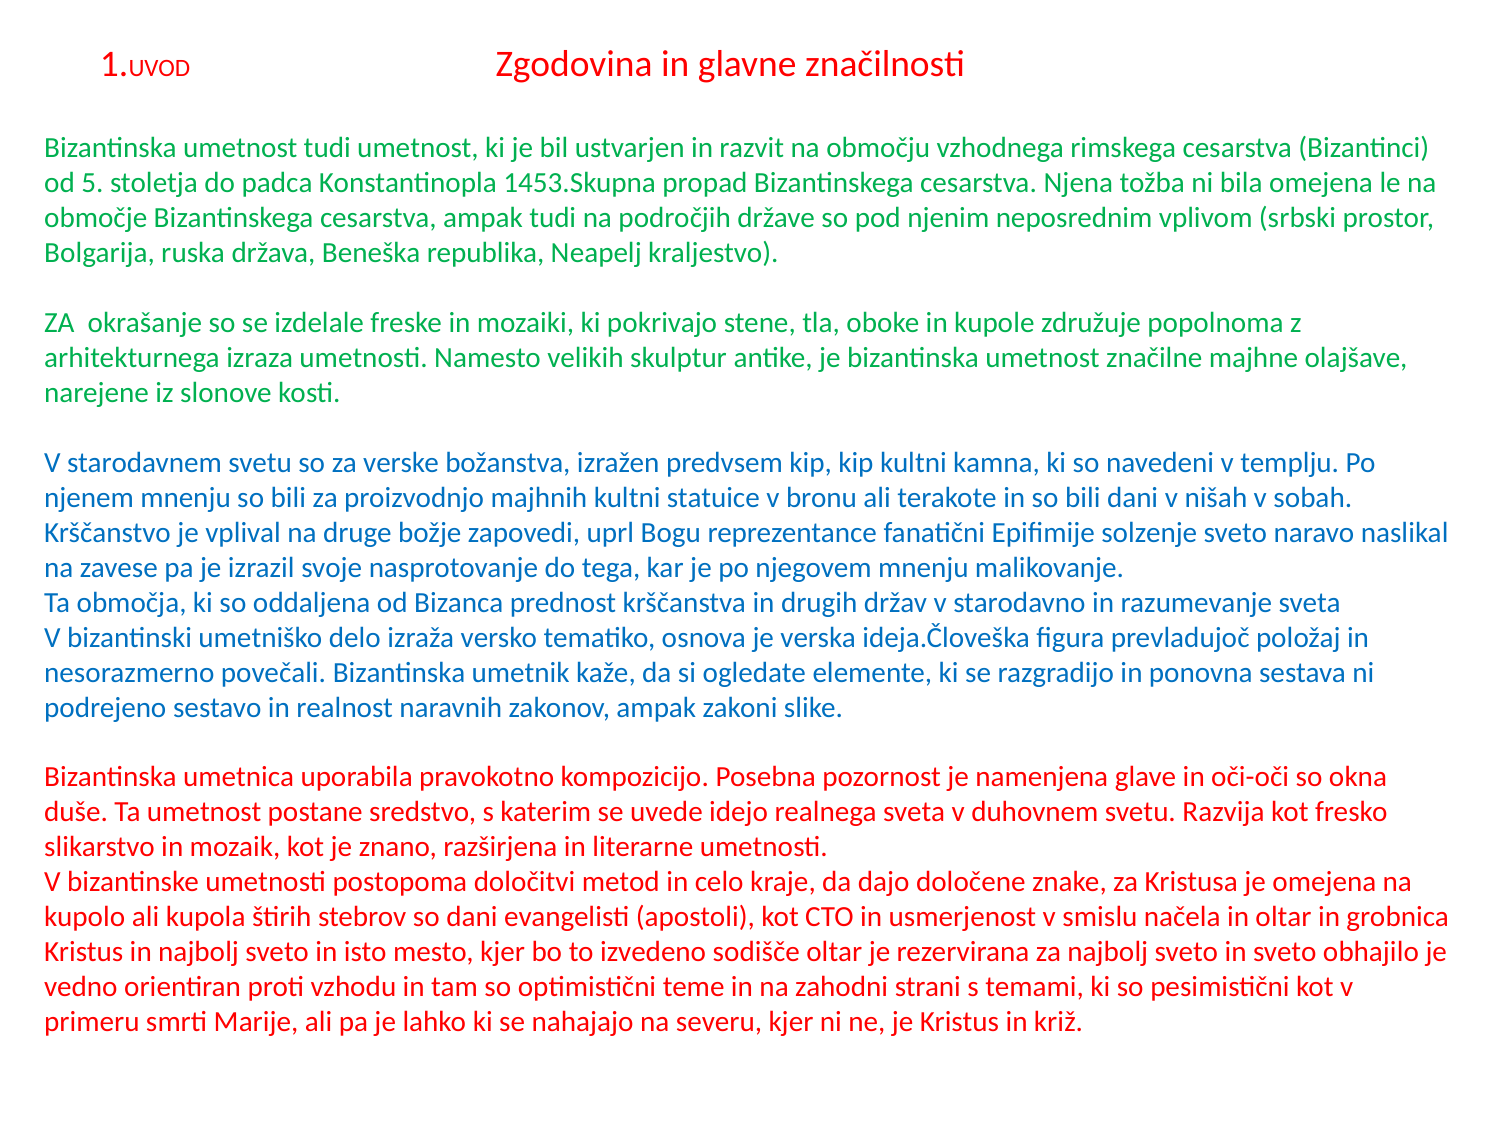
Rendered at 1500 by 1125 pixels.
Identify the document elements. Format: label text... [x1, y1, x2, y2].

text_box Bizantinska umetnost tudi umetnost, ki je bil ustvarjen in razvit na območju vzhodnega rimskega cesarstva (Bizantinci) od 5. stoletja do padca Konstantinopla 1453.Skupna propad Bizantinskega cesarstva. Njena tožba ni bila omejena le na območje Bizantinskega cesarstva, ampak tudi na področjih države so pod njenim neposrednim vplivom (srbski prostor, Bolgarija, ruska država, Beneška republika, Neapelj kraljestvo). ZA okrašanje so se izdelale freske in mozaiki, ki pokrivajo stene, tla, oboke in kupole združuje popolnoma z arhitekturnega izraza umetnosti. Namesto velikih skulptur antike, je bizantinska umetnost značilne majhne olajšave, narejene iz slonove kosti. V starodavnem svetu so za verske božanstva, izražen predvsem kip, kip kultni kamna, ki so navedeni v templju. Po njenem mnenju so bili za proizvodnjo majhnih kultni statuice v bronu ali terakote in so bili dani v nišah v sobah. Krščanstvo je vplival na druge božje zapovedi, uprl Bogu reprezentance fanatični Epifimije solzenje sveto naravo naslikal na zavese pa je izrazil svoje nasprotovanje do tega, kar je po njegovem mnenju malikovanje. Ta območja, ki so oddaljena od Bizanca prednost krščanstva in drugih držav v starodavno in razumevanje sveta V bizantinski umetniško delo izraža versko tematiko, osnova je verska ideja.Človeška figura prevladujoč položaj in nesorazmerno povečali. Bizantinska umetnik kaže, da si ogledate elemente, ki se razgradijo in ponovna sestava ni podrejeno sestavo in realnost naravnih zakonov, ampak zakoni slike. Bizantinska umetnica uporabila pravokotno kompozicijo. Posebna pozornost je namenjena glave in oči-oči so okna duše. Ta umetnost postane sredstvo, s katerim se uvede idejo realnega sveta v duhovnem svetu. Razvija kot fresko slikarstvo in mozaik, kot je znano, razširjena in literarne umetnosti. V bizantinske umetnosti postopoma določitvi metod in celo kraje, da dajo določene znake, za Kristusa je omejena na kupolo ali kupola štirih stebrov so dani evangelisti (apostoli), kot CTO in usmerjenost v smislu načela in oltar in grobnica Kristus in najbolj sveto in isto mesto, kjer bo to izvedeno sodišče oltar je rezervirana za najbolj sveto in sveto obhajilo je vedno orientiran proti vzhodu in tam so optimistični teme in na zahodni strani s temami, ki so pesimistični kot v primeru smrti Marije, ali pa je lahko ki se nahajajo na severu, kjer ni ne, je Kristus in križ. [29, 121, 1471, 1045]
text_box 1.UVOD Zgodovina in glavne značilnosti [76, 31, 1235, 92]
